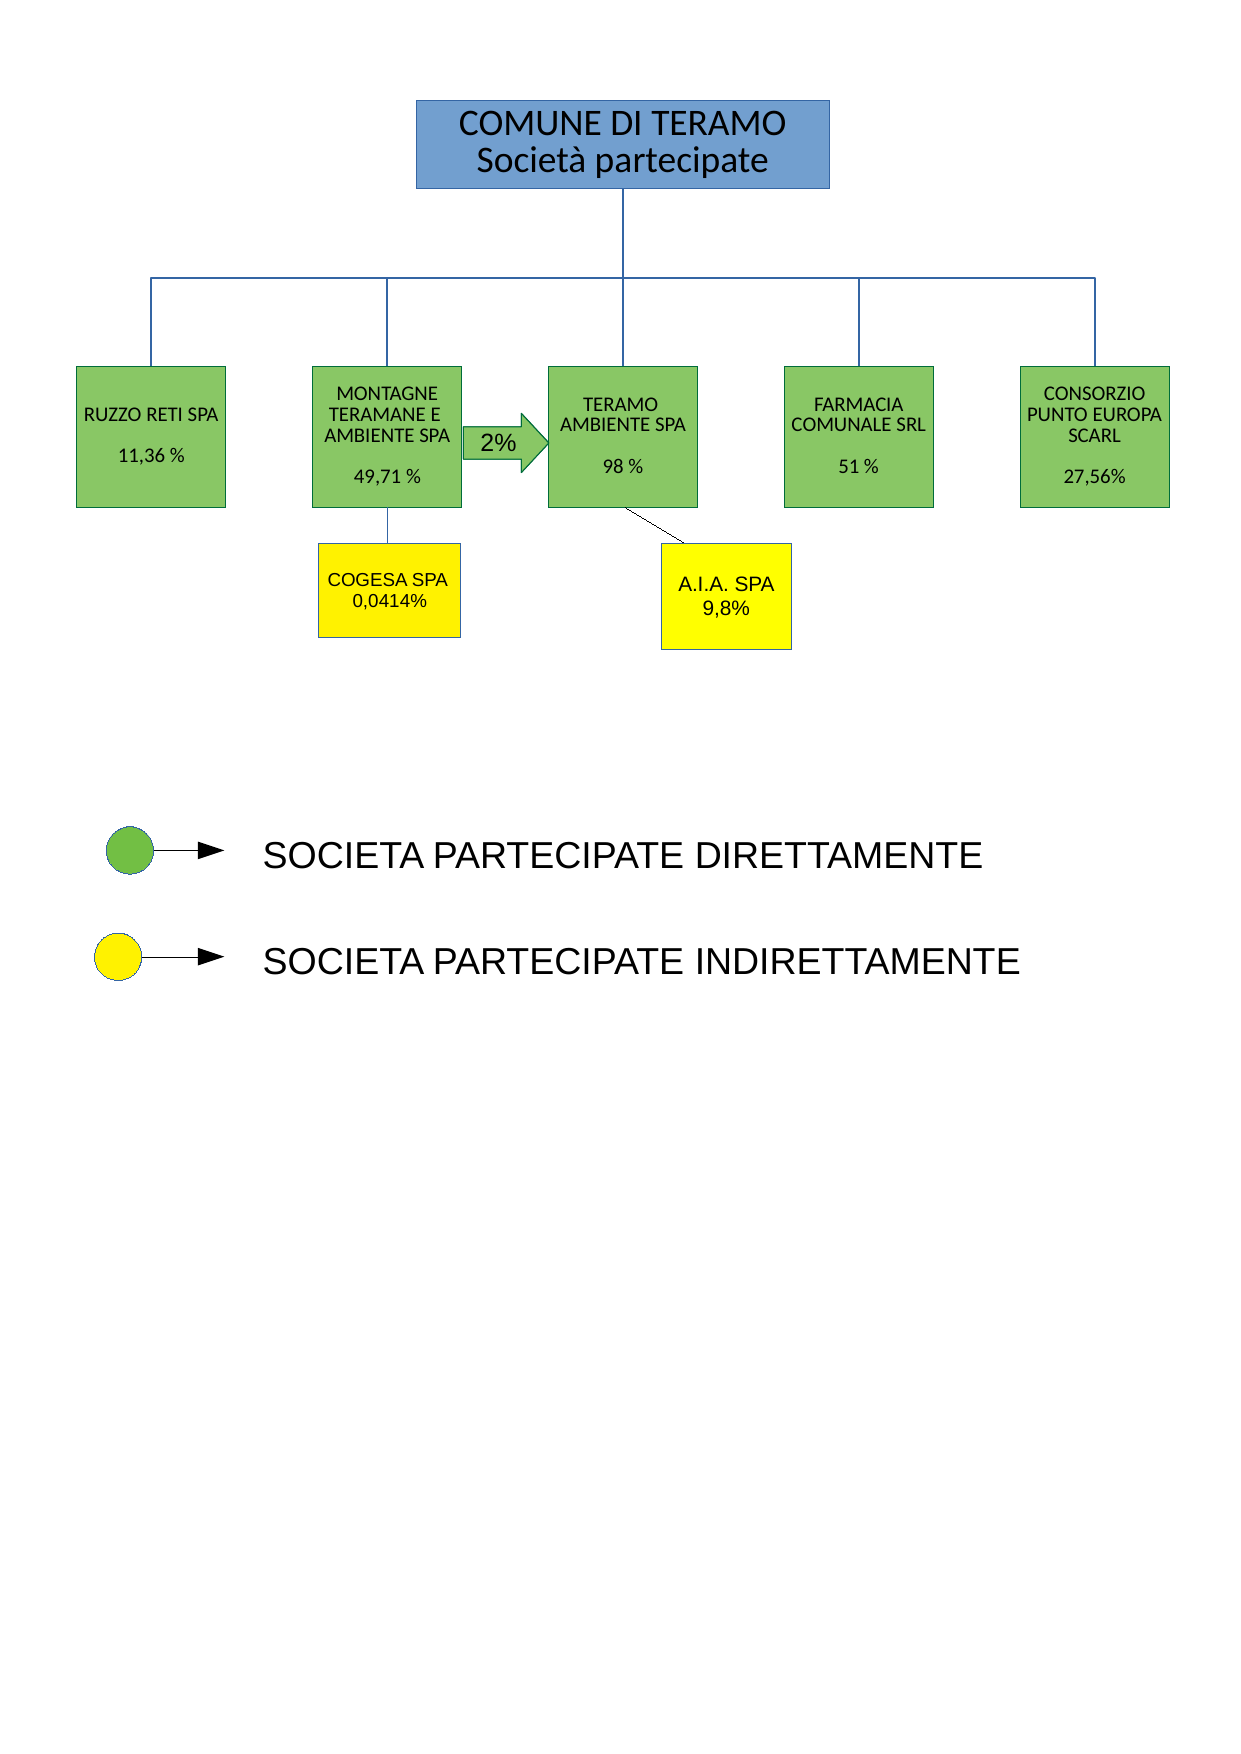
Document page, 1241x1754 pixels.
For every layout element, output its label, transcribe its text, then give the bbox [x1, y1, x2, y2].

text_box CONSORZIO PUNTO EUROPA SCARL 27,56% [1020, 366, 1170, 508]
text_box RUZZO RETI SPA 11,36 % [76, 366, 226, 508]
text_box FARMACIA COMUNALE SRL 51 % [784, 366, 934, 508]
text_box COGESA SPA 0,0414% [318, 543, 461, 638]
text_box [94, 933, 142, 981]
text_box MONTAGNE TERAMANE E AMBIENTE SPA 49,71 % [312, 366, 462, 508]
text_box SOCIETA PARTECIPATE INDIRETTAMENTE [248, 933, 1075, 1004]
text_box COMUNE DI TERAMO Società partecipate [416, 100, 830, 189]
text_box TERAMO AMBIENTE SPA 98 % [548, 366, 698, 508]
text_box 2% [463, 413, 549, 473]
text_box [106, 826, 154, 875]
text_box A.I.A. SPA 9,8% [661, 543, 792, 650]
text_box SOCIETA PARTECIPATE DIRETTAMENTE [248, 826, 1040, 884]
